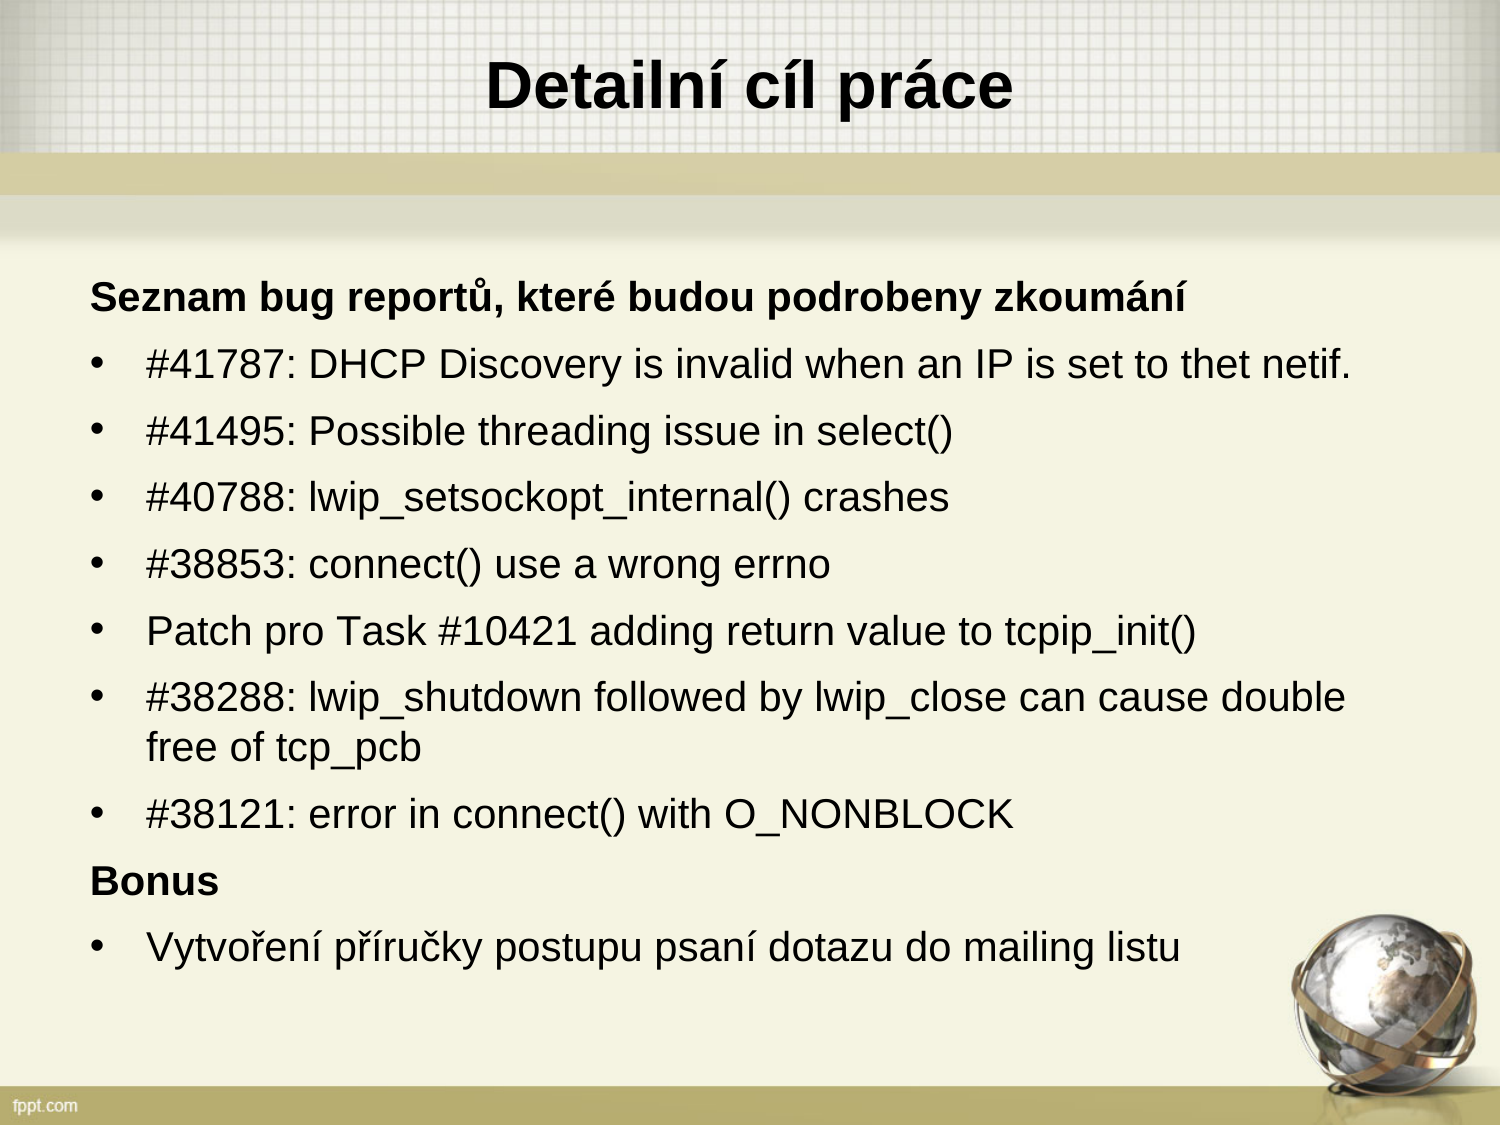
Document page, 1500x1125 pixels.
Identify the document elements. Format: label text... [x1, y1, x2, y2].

title Detailní cíl práce [75, 21, 1426, 142]
list Seznam bug reportů, které budou podrobeny zkoumání #41787: DHCP Discovery is invalid when an IP is set to thet netif. #41495: Possible threading issue in select() #40788: lwip_setsockopt_internal() crashes #38853: connect() use a wrong errno Patch pro Task #10421 adding return value to tcpip_init() #38288: lwip_shutdown followed by lwip_close can cause double free of tcp_pcb #38121: error in connect() with O_NONBLOCK Bonus Vytvoření příručky postupu psaní dotazu do mailing listu [75, 262, 1426, 1051]
picture [0, 0, 1500, 1125]
